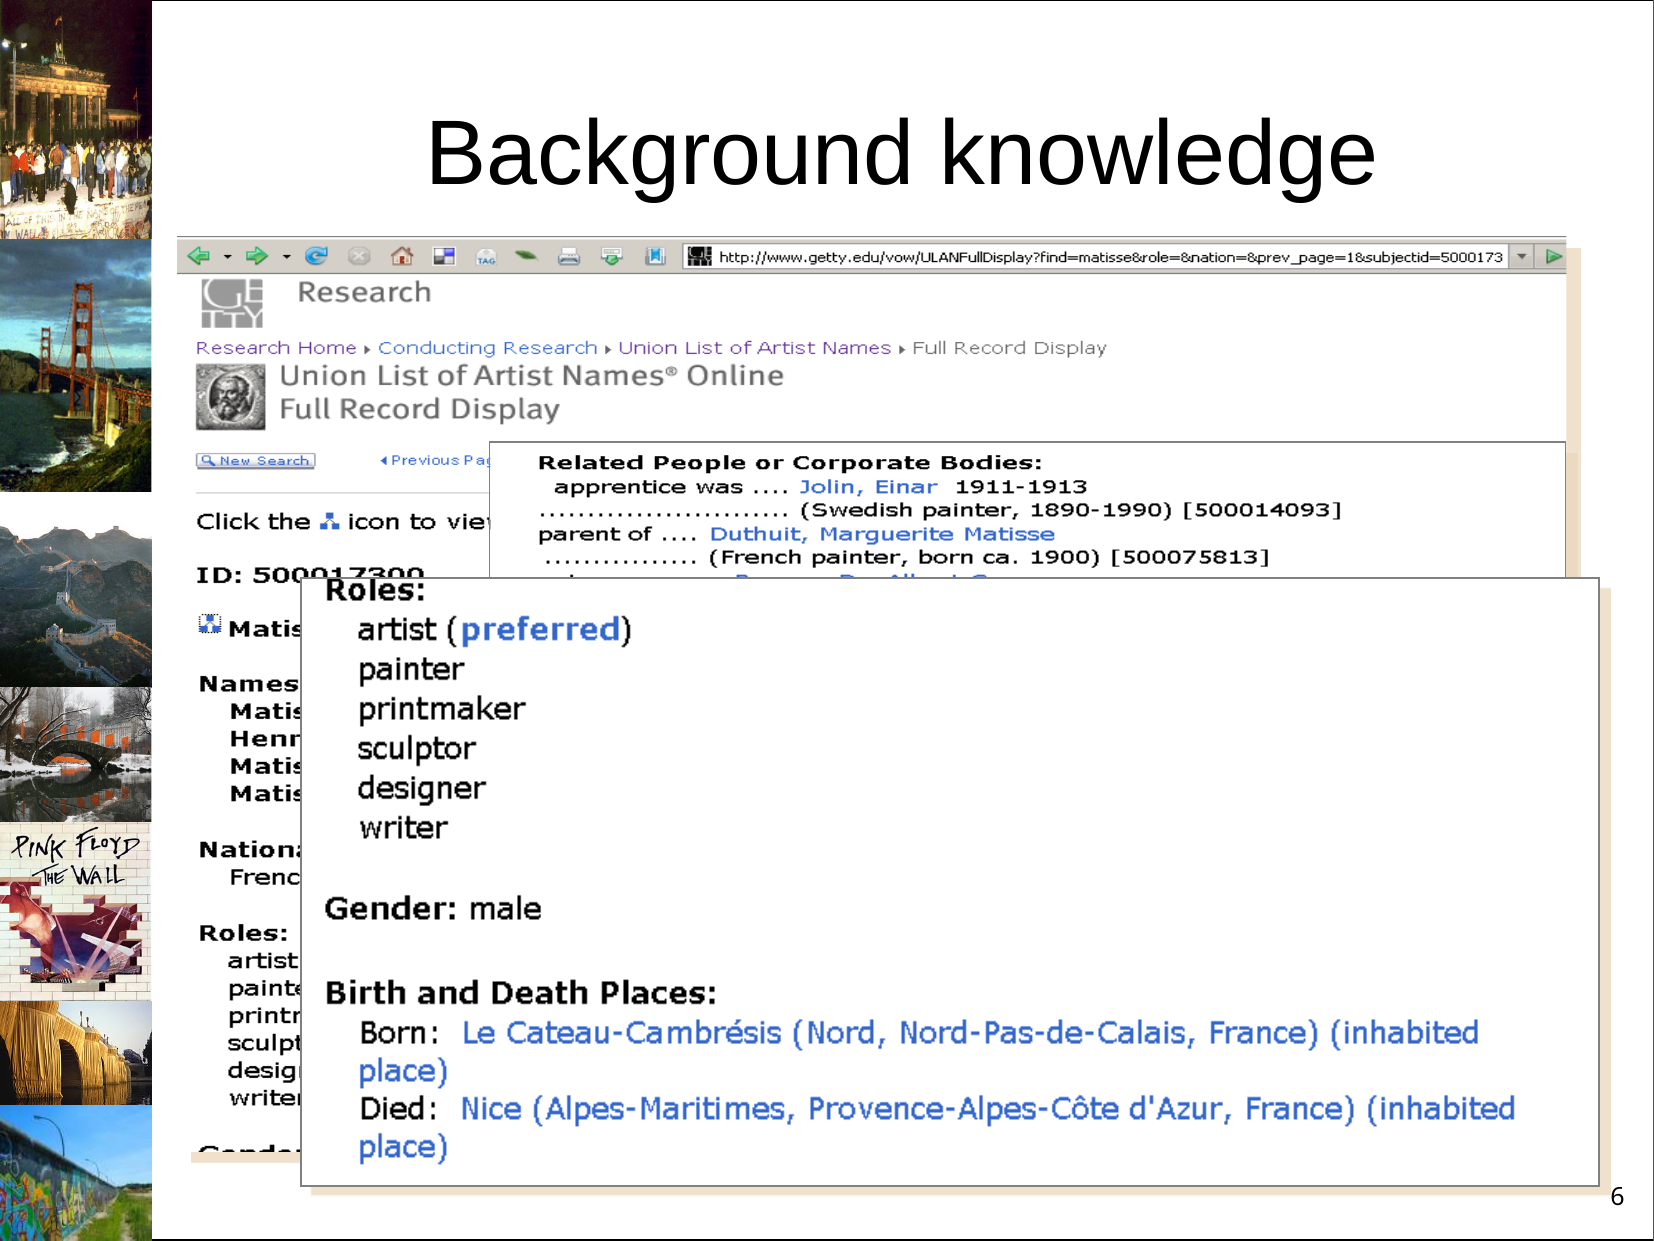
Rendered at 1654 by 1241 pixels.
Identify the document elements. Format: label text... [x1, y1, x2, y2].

picture [490, 442, 1565, 577]
picture [301, 578, 1599, 1186]
picture [177, 236, 1567, 1152]
text_box <number> [1570, 1171, 1640, 1216]
title Background knowledge [234, 15, 1571, 248]
picture [0, 0, 152, 1241]
